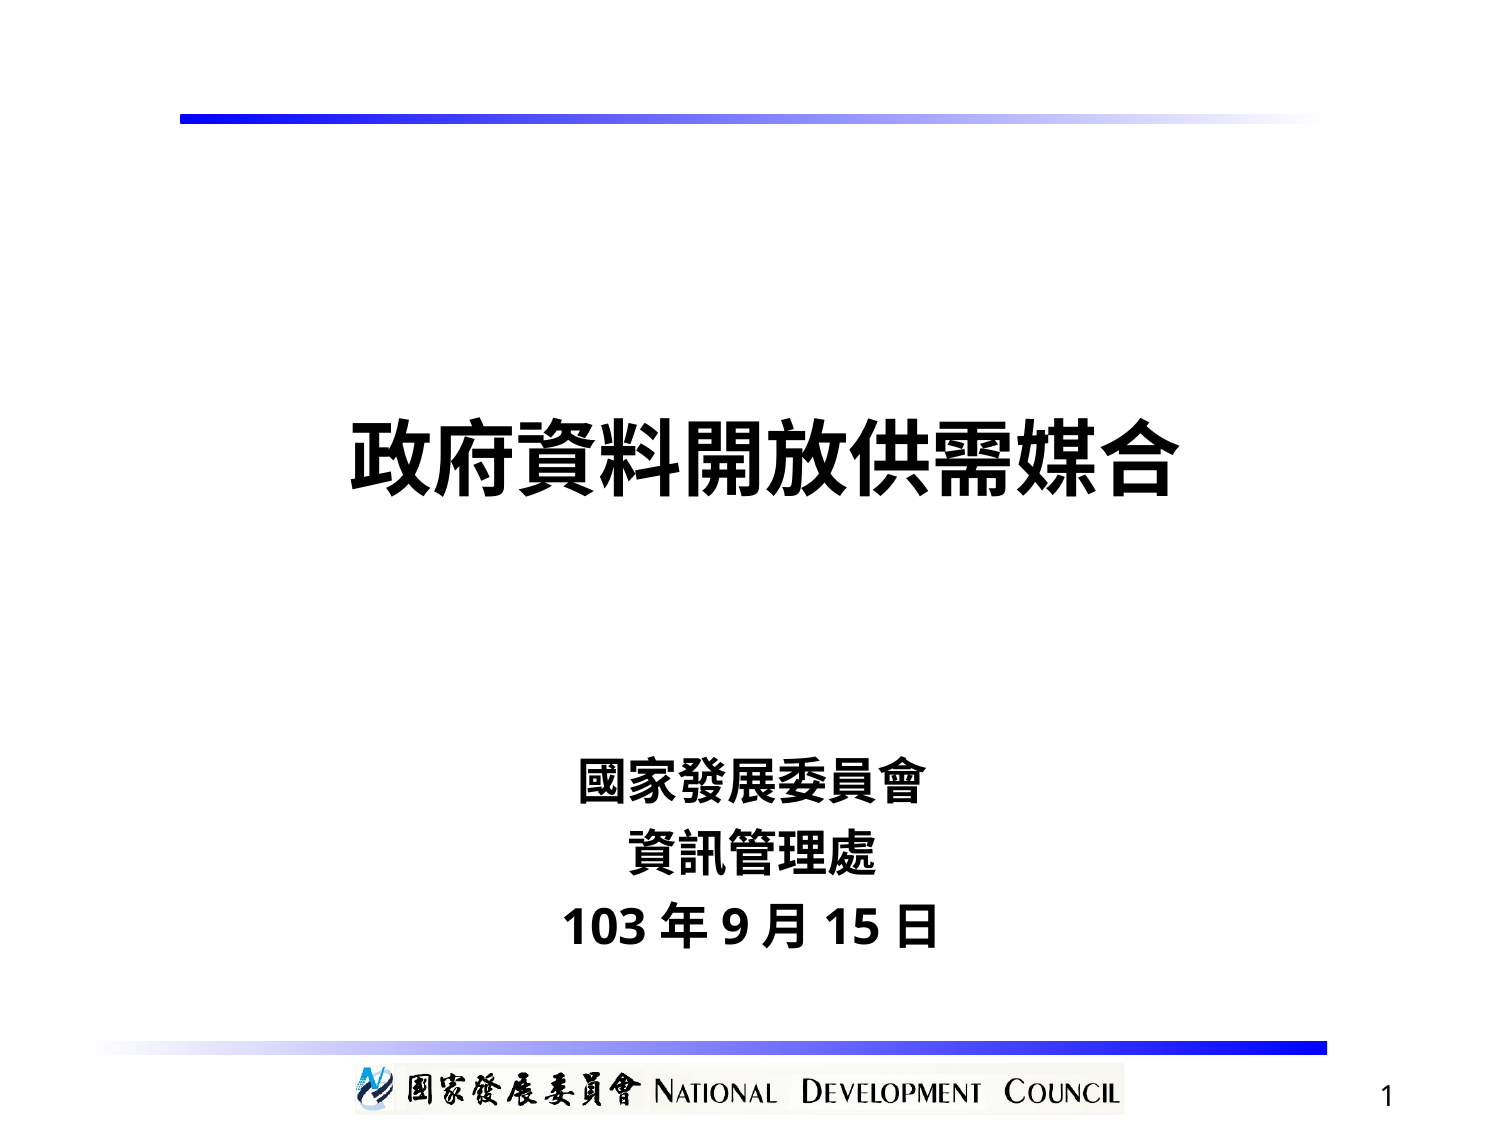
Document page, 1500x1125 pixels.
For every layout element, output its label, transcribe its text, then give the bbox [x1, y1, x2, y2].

title 政府資料開放供需媒合 [127, 374, 1403, 538]
subtitle 國家發展委員會 資訊管理處 103年9月15日 [227, 749, 1278, 971]
text_box 1 [1364, 1070, 1490, 1106]
